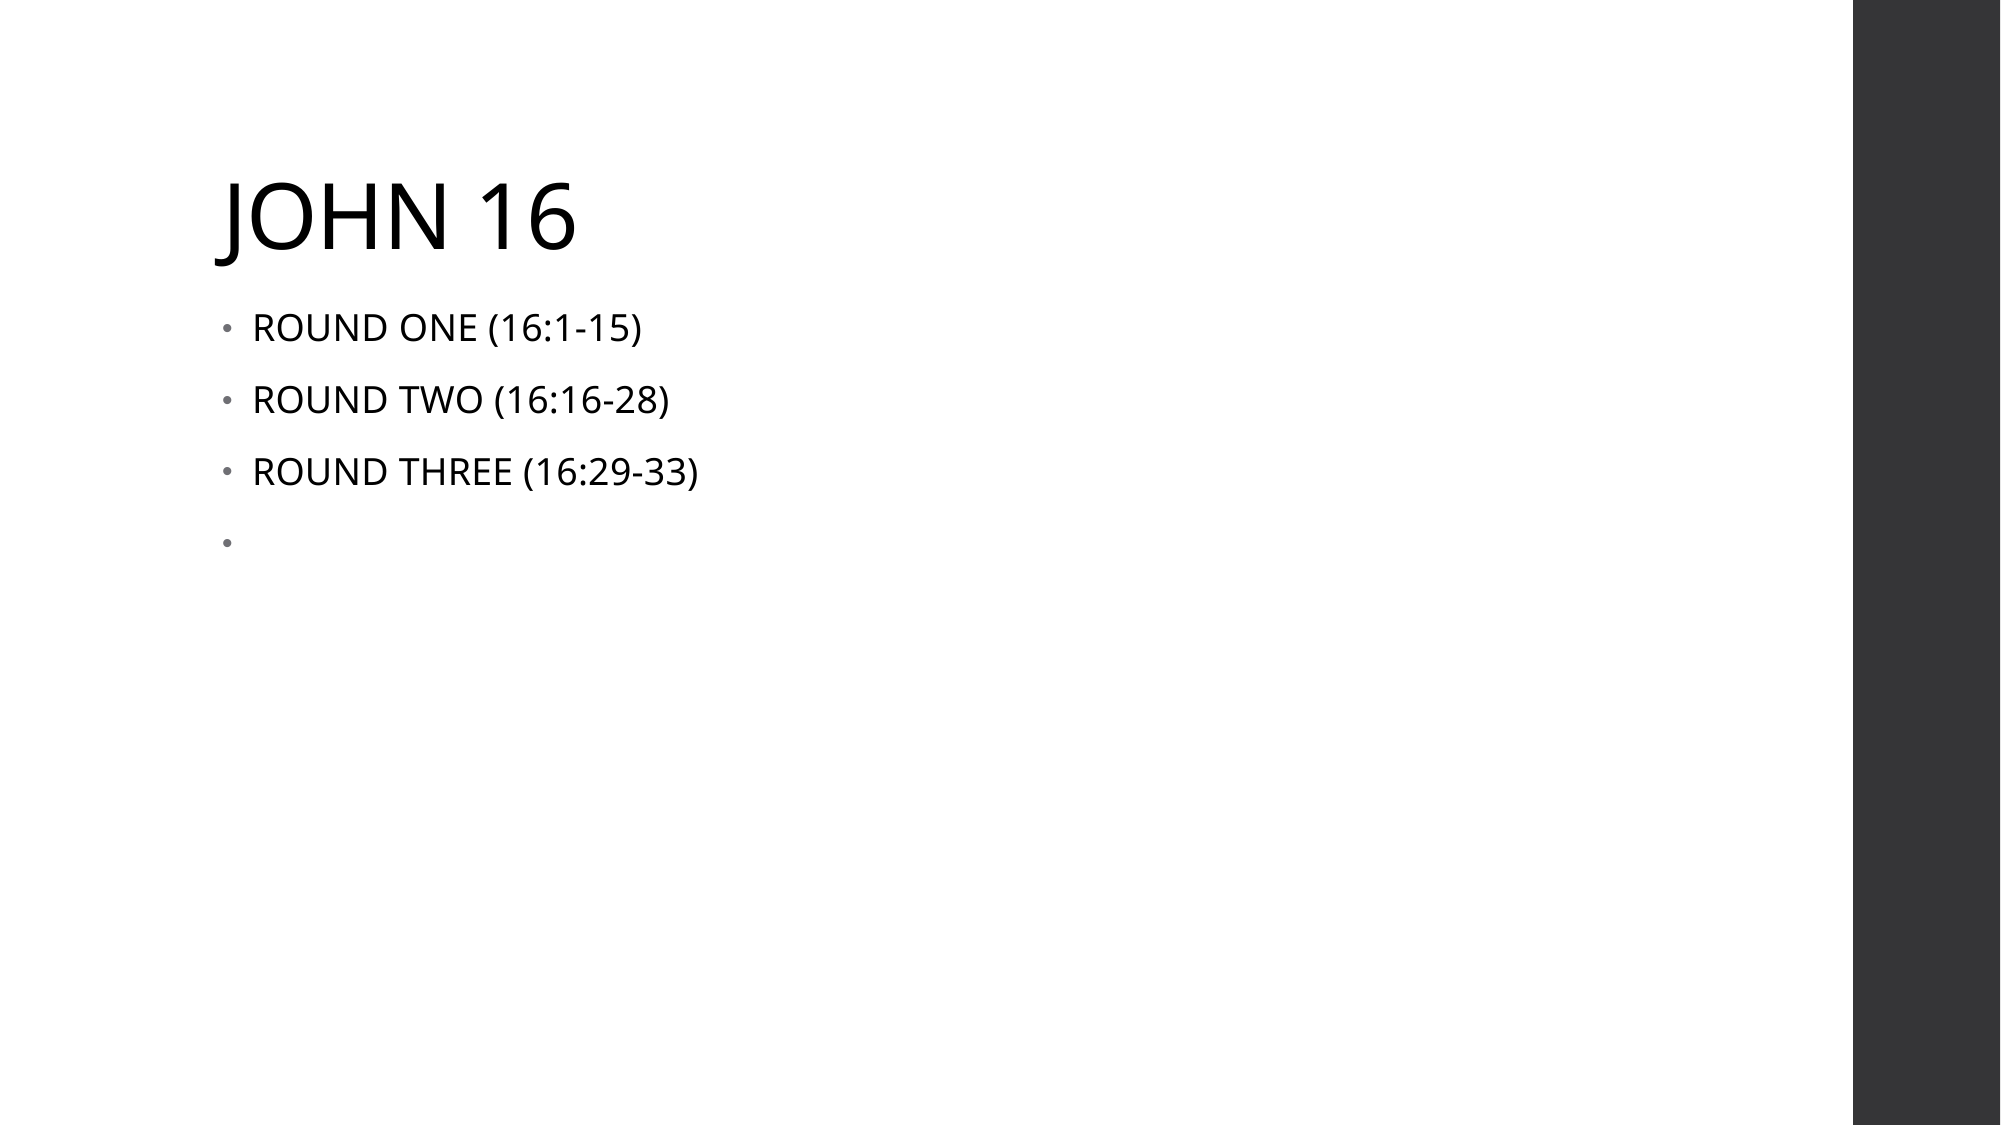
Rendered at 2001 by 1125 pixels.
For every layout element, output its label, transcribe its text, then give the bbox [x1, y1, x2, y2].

list ROUND ONE (16:1-15) ROUND TWO (16:16-28) ROUND THREE (16:29-33) [206, 299, 1617, 1014]
title JOHN 16 [206, 60, 1797, 278]
